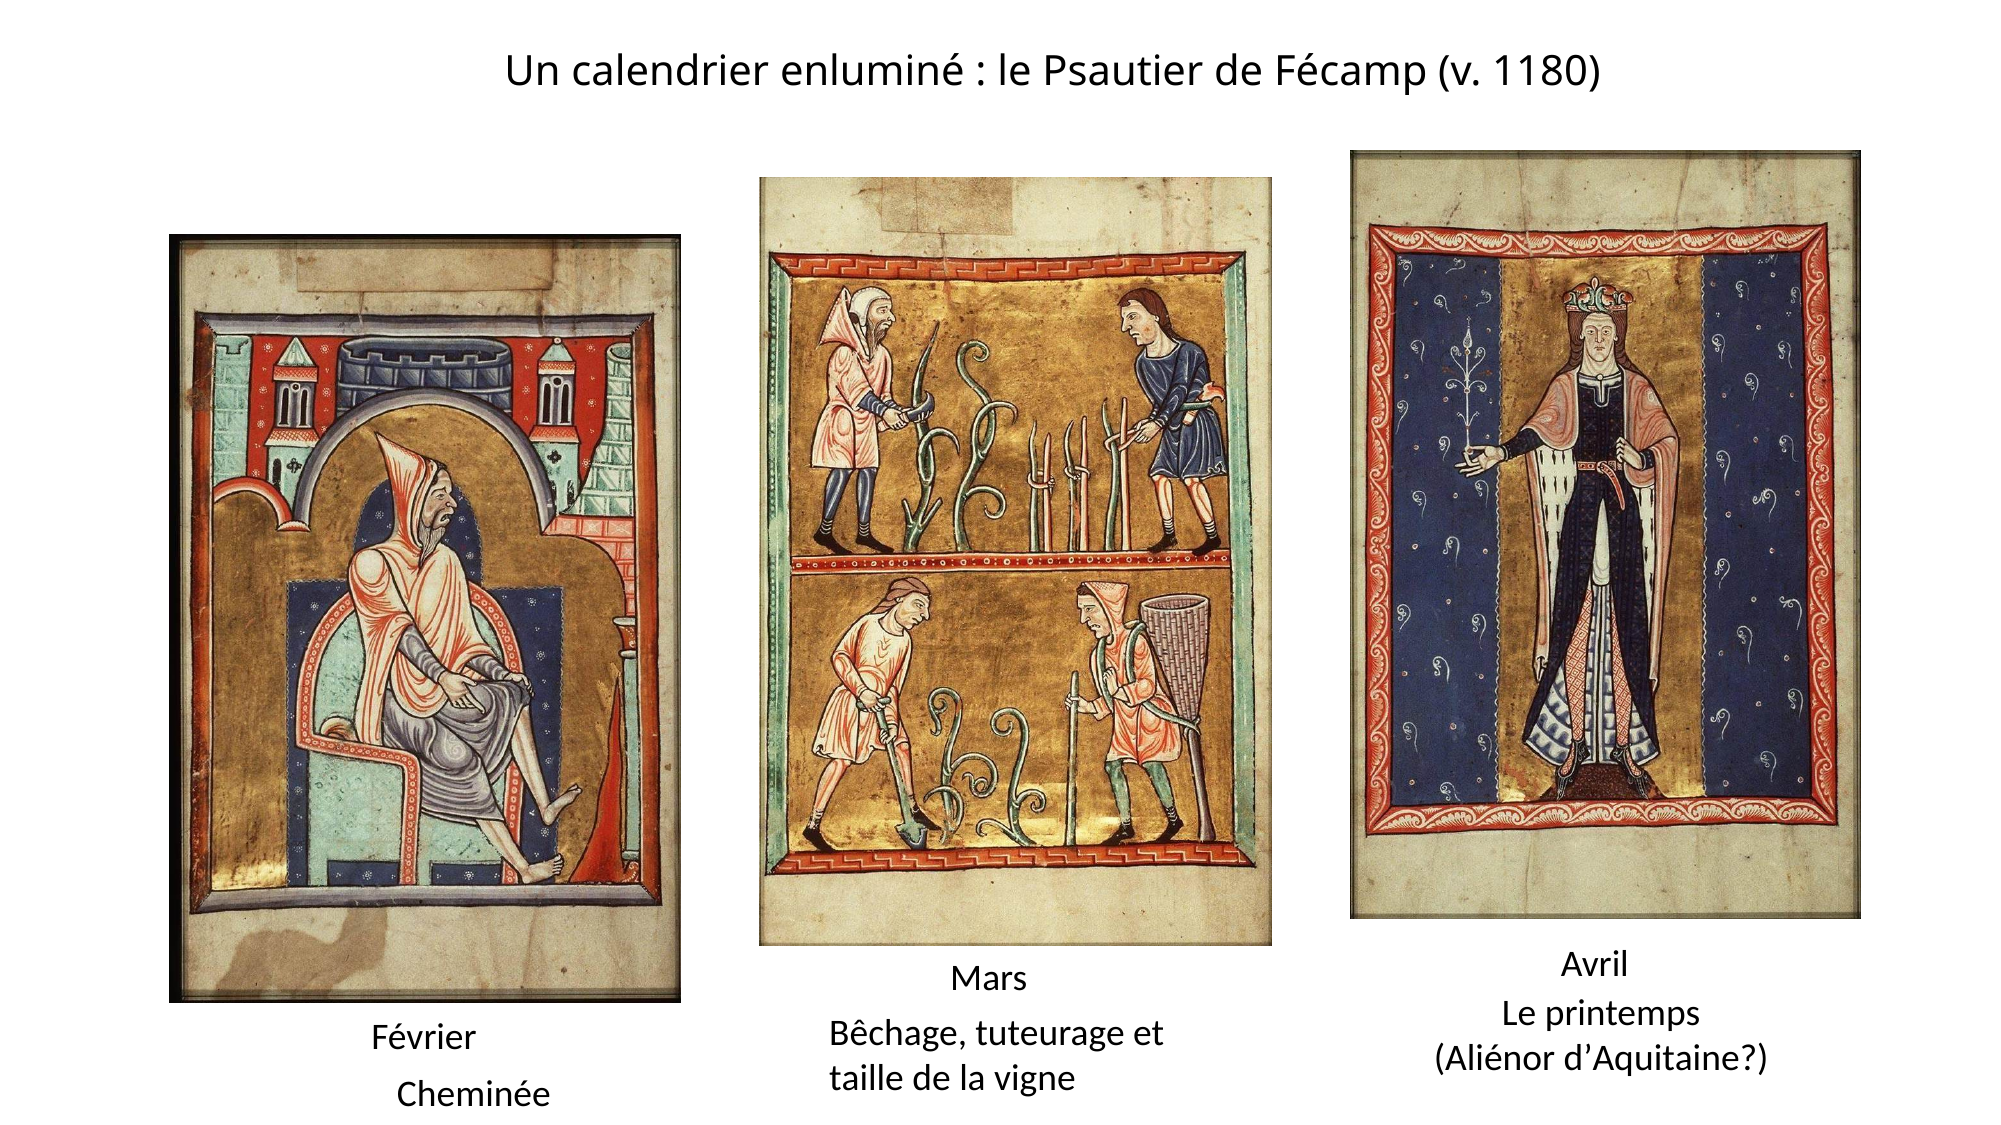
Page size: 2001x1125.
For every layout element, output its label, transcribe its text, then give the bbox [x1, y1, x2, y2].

text_box Cheminée [381, 1061, 568, 1123]
text_box Avril [1545, 931, 1645, 980]
picture [1350, 150, 1861, 919]
text_box Mars [935, 945, 1044, 1000]
text_box Bêchage, tuteurage et taille de la vigne [814, 1000, 1212, 1107]
text_box Février [356, 1004, 494, 1065]
picture [169, 234, 681, 1003]
text_box Le printemps (Aliénor d’Aquitaine?) [1416, 980, 1787, 1087]
text_box Un calendrier enluminé : le Psautier de Fécamp (v. 1180) [489, 36, 1616, 101]
picture [759, 177, 1272, 946]
